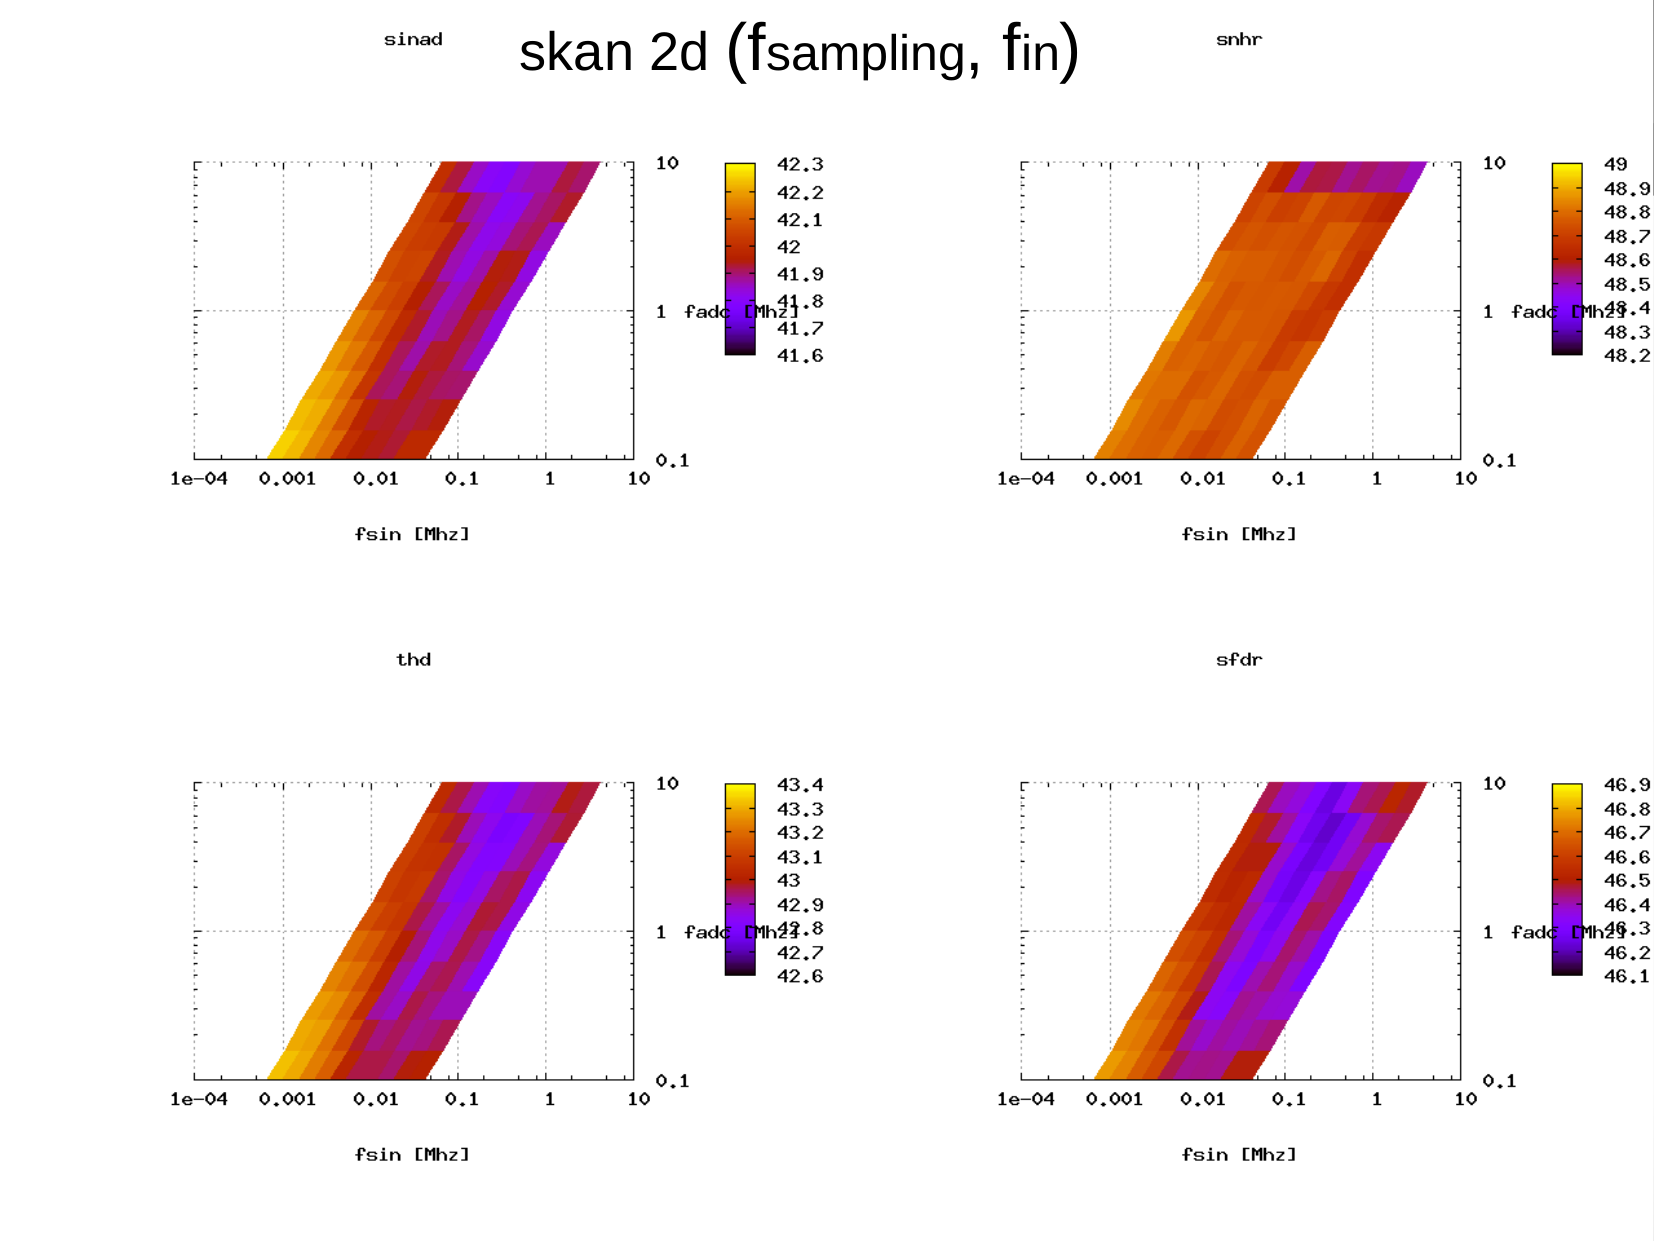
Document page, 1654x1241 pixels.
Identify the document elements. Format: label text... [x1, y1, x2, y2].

list skan 2d (fsampling, fin) [501, 9, 1188, 89]
title skany „2D” [76, 7, 1565, 200]
picture [0, 0, 1654, 1241]
